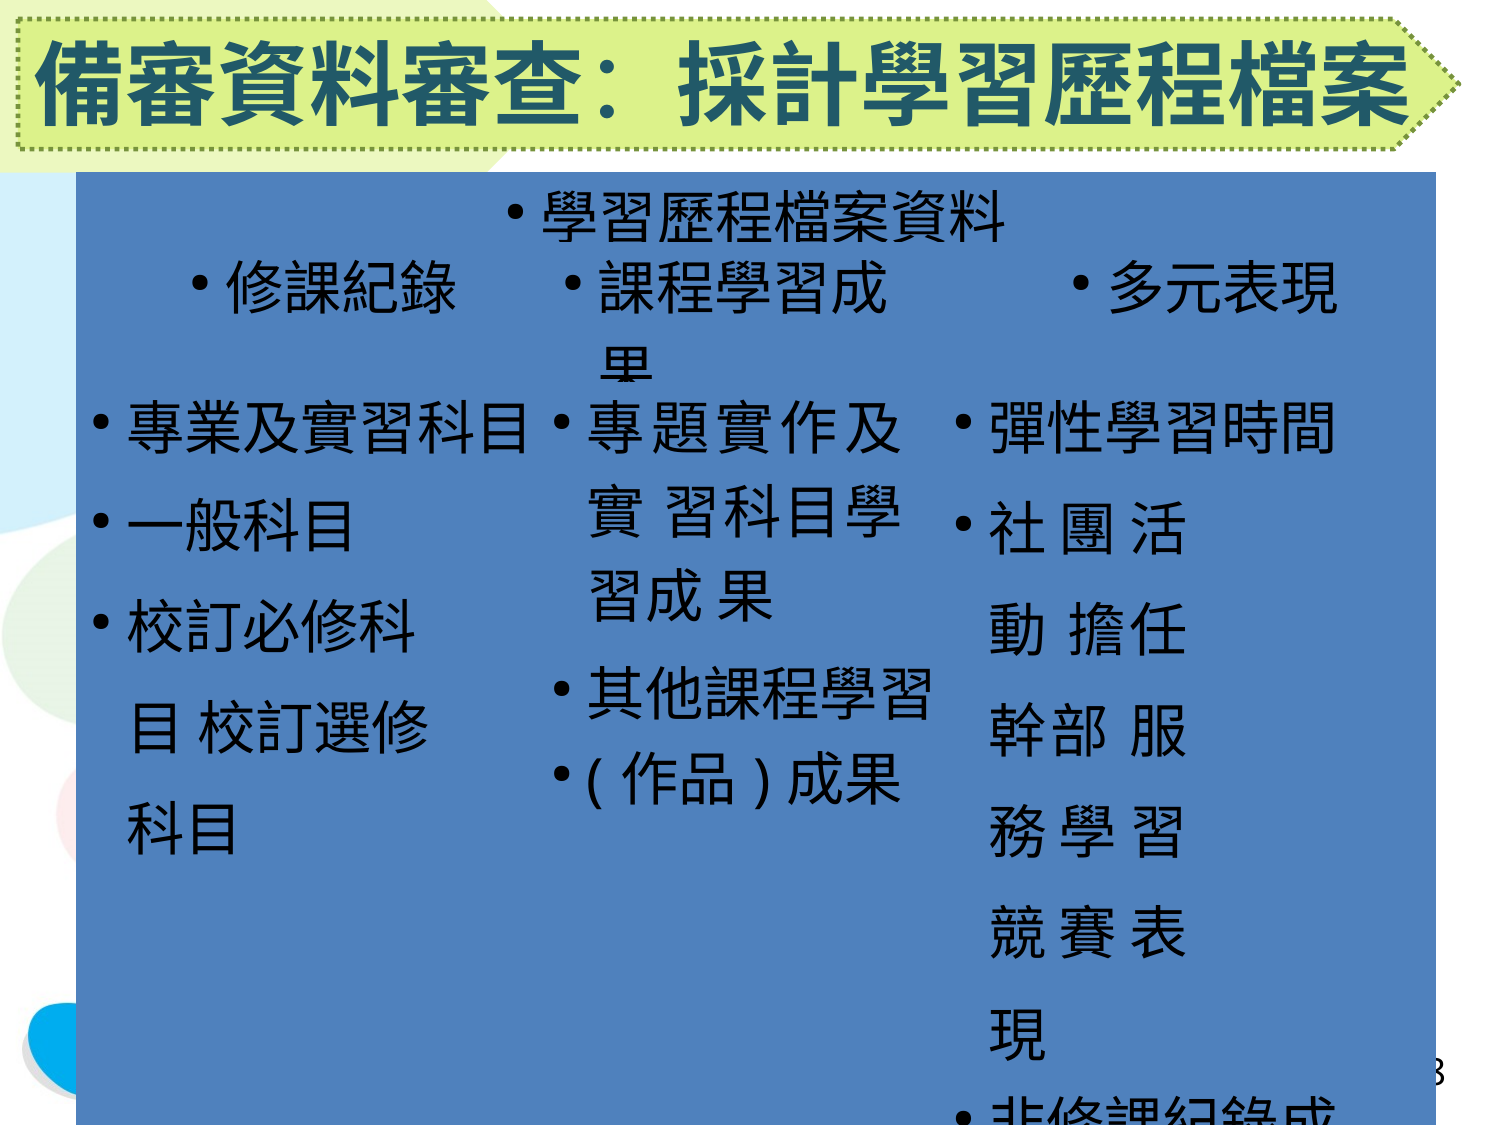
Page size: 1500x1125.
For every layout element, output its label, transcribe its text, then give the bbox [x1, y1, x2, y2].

table_cell 彈性學習時間 社團活動 擔任幹部 服務學習 競賽表現 非修課紀錄成果 檢定證照 特殊優良表現證明 [938, 382, 1436, 1125]
table_header 學習歷程檔案資料 [613, 232, 642, 238]
table_header 學習歷程檔案資料 [76, 172, 1436, 242]
table_cell 修課紀錄 [76, 242, 536, 382]
table_header 學習歷程檔案資料 [613, 223, 642, 229]
text_box 28 [1436, 1055, 1451, 1102]
table_cell 課程學習成果 [536, 242, 938, 382]
table_header 學習歷程檔案資料 [862, 231, 880, 242]
table_header 學習歷程檔案資料 [840, 231, 858, 242]
table_cell 專題實作及實 習科目學習成 果 其他課程學習 (作品)成果 [536, 382, 938, 1125]
table_cell 專業及實習科目 一般科目 校訂必修科目 校訂選修科目 [76, 382, 536, 1125]
table_cell 多元表現 [938, 242, 1436, 382]
text_box [17, 19, 1405, 150]
text_box [1413, 39, 1458, 128]
title 備審資料審查：採計學習歷程檔案 [31, 24, 1413, 139]
